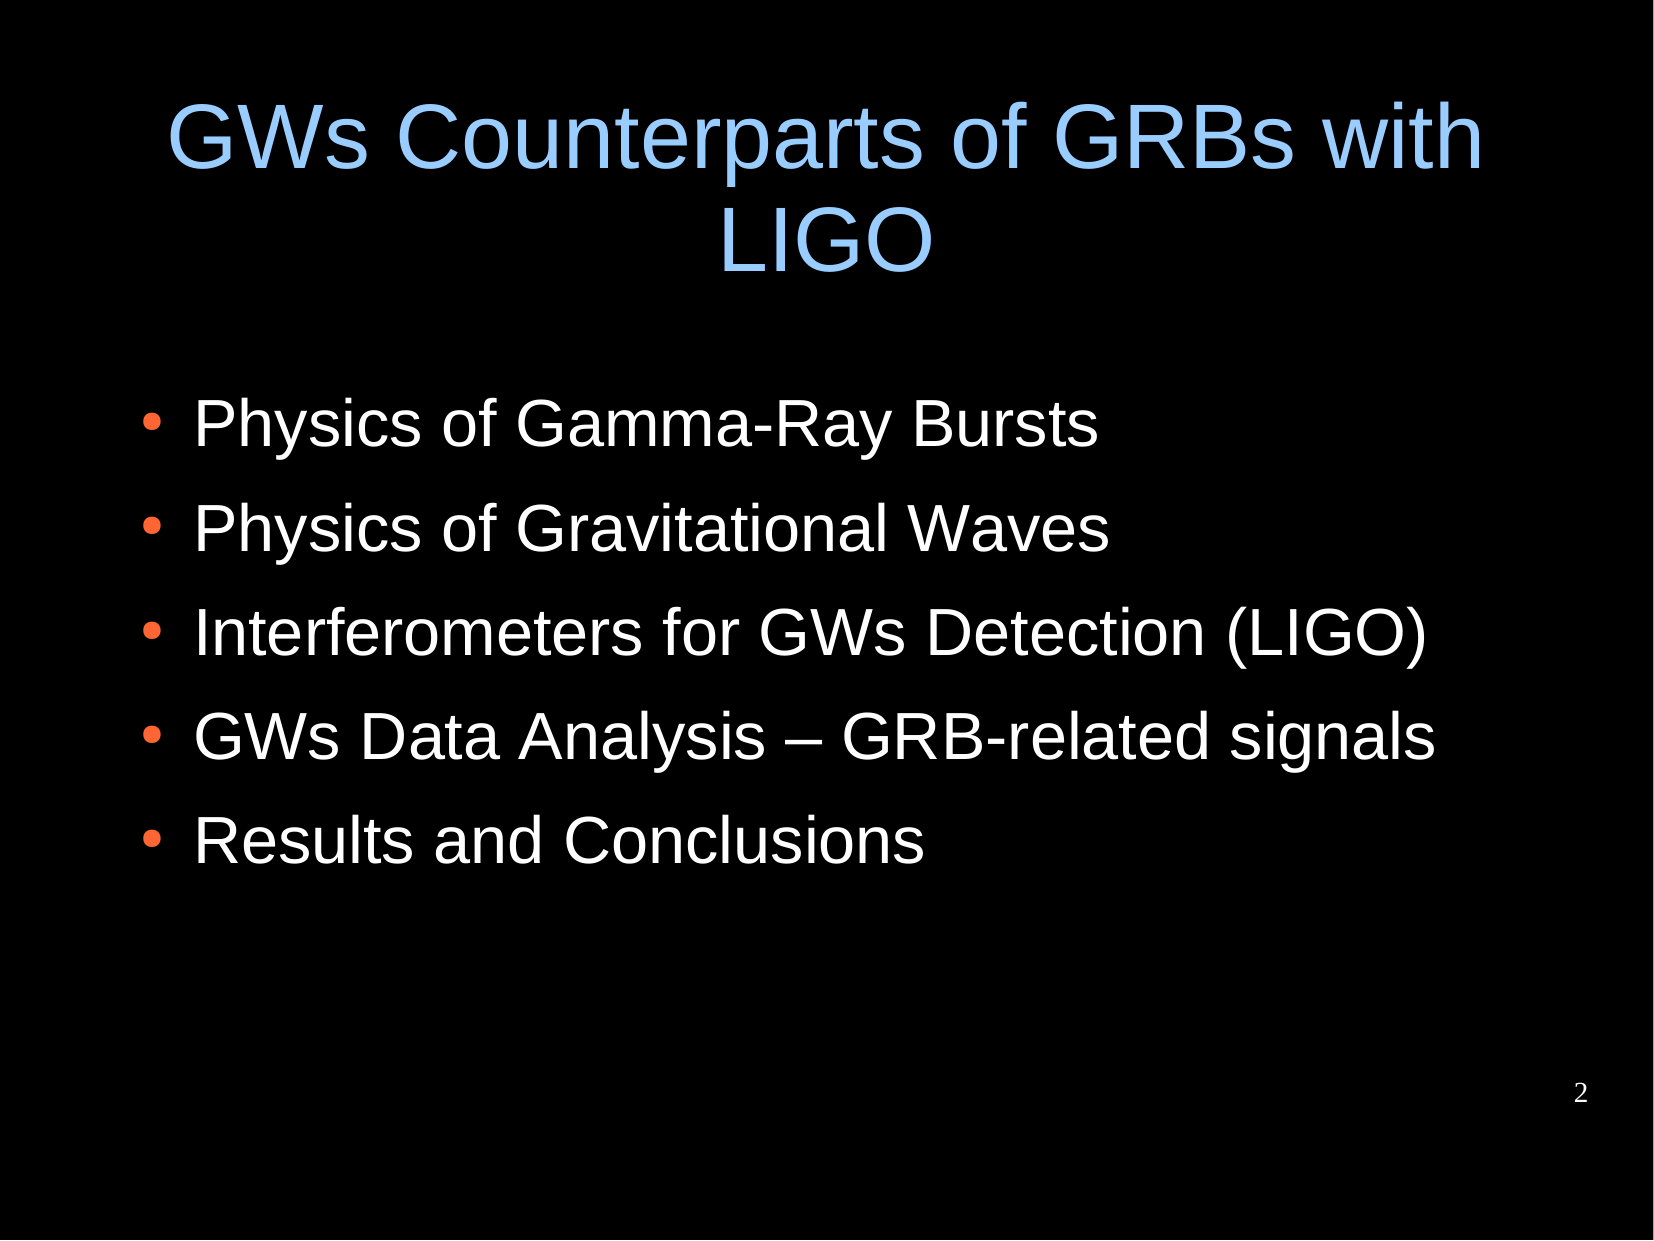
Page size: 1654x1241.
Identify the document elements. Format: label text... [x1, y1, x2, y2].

title GWs Counterparts of GRBs with LIGO [82, 84, 1571, 292]
list Physics of Gamma-Ray Bursts Physics of Gravitational Waves Interferometers for GWs Detection (LIGO) GWs Data Analysis – GRB-related signals Results and Conclusions [122, 386, 1575, 945]
